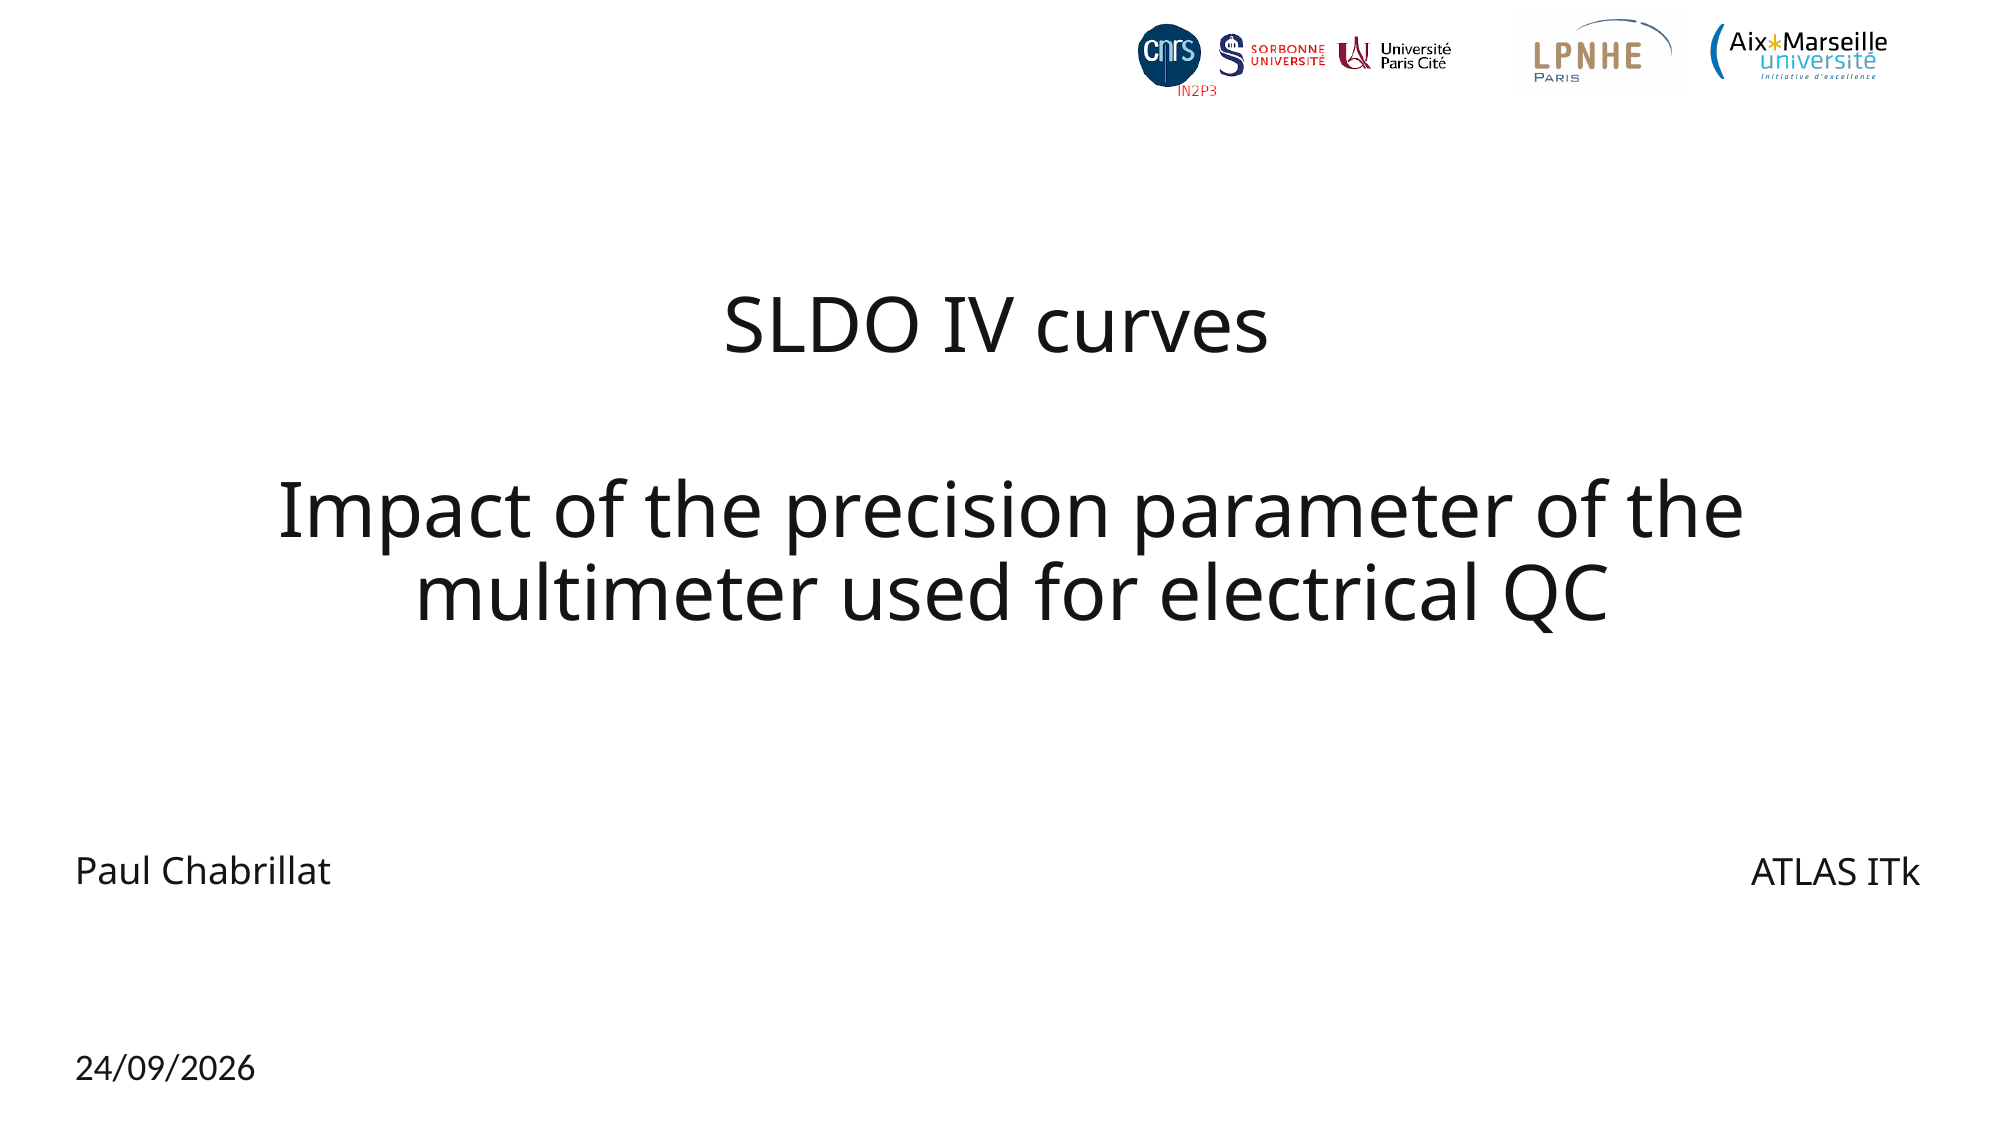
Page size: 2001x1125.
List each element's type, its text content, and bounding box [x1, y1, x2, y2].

text_box SLDO IV curves Impact of the precision parameter of the multimeter used for electrical QC [74, 277, 1951, 645]
picture [1514, 11, 1685, 92]
text_box 07/11/2022 [60, 1035, 1060, 1095]
text_box ATLAS ITk [840, 840, 1936, 901]
text_box Paul Chabrillat [60, 839, 1156, 900]
picture [1085, 5, 1499, 103]
picture [1693, 13, 1902, 95]
